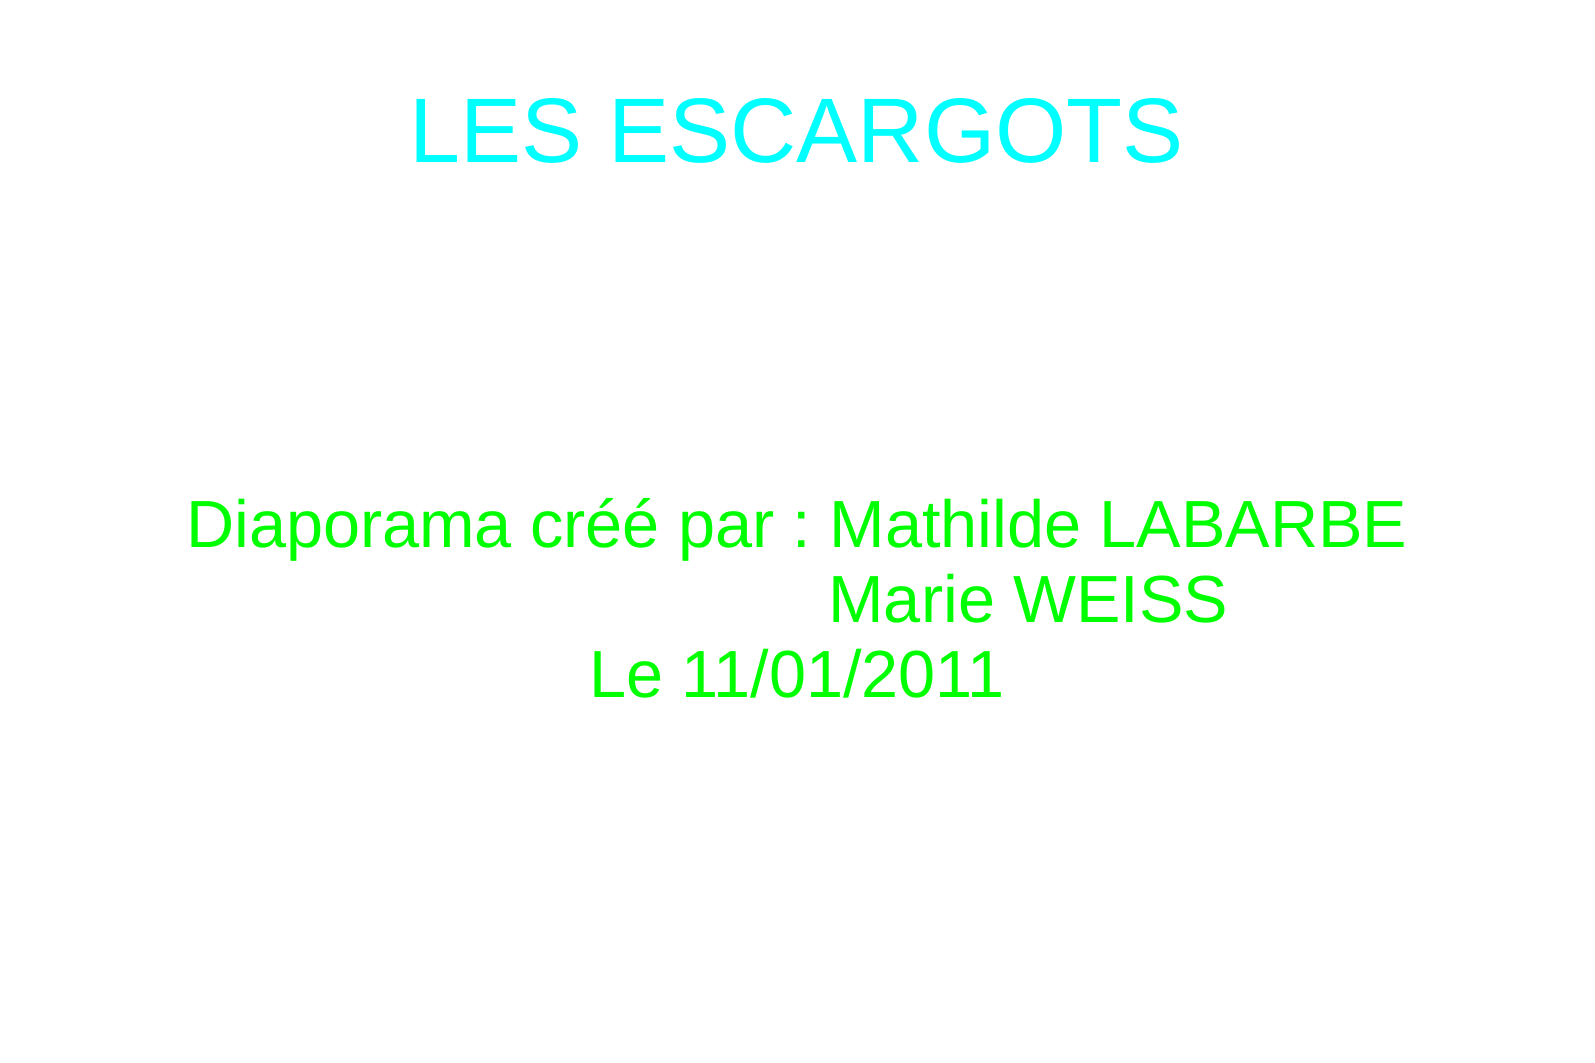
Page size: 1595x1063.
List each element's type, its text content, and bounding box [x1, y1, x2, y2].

subtitle Diaporama créé par : Mathilde LABARBE Marie WEISS Le 11/01/2011 [79, 248, 1515, 951]
title LES ESCARGOTS [79, 42, 1515, 220]
